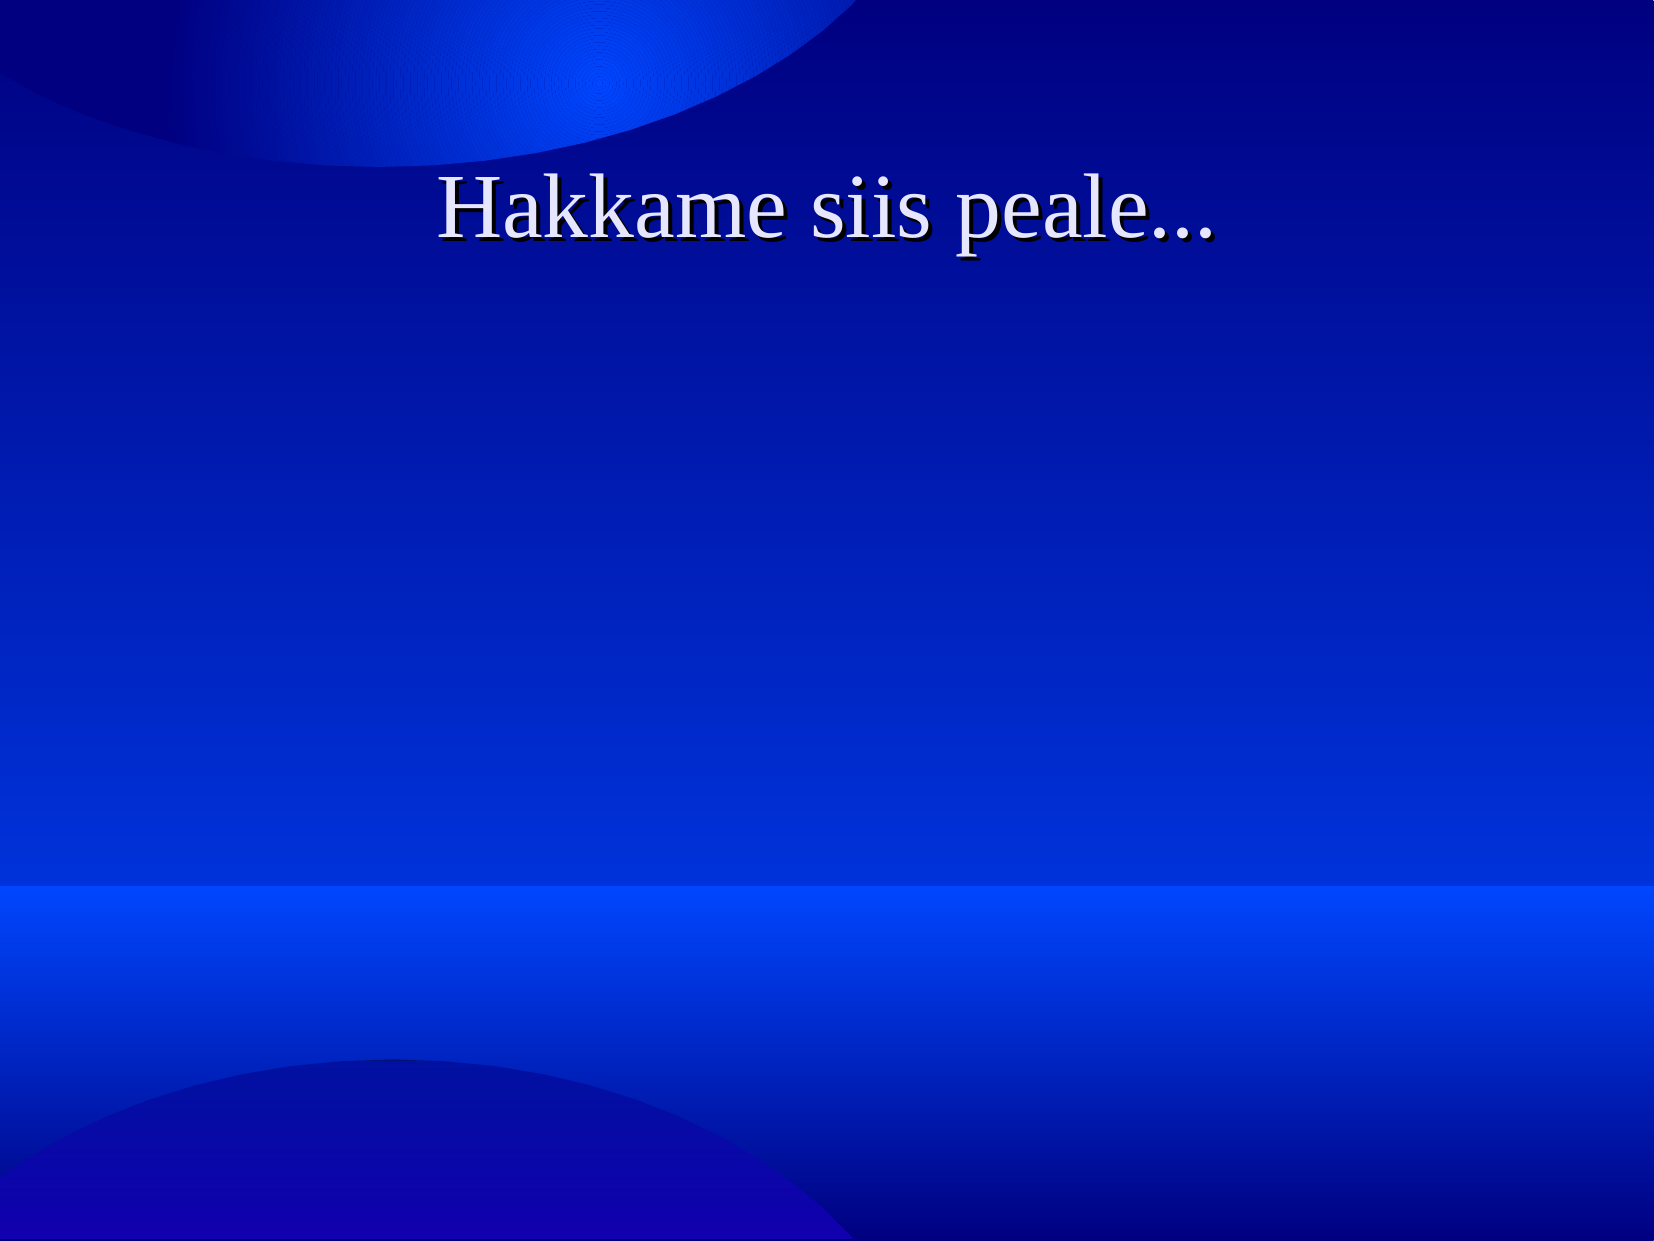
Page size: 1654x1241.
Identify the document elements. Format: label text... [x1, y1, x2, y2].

title Hakkame siis peale... [121, 102, 1534, 311]
